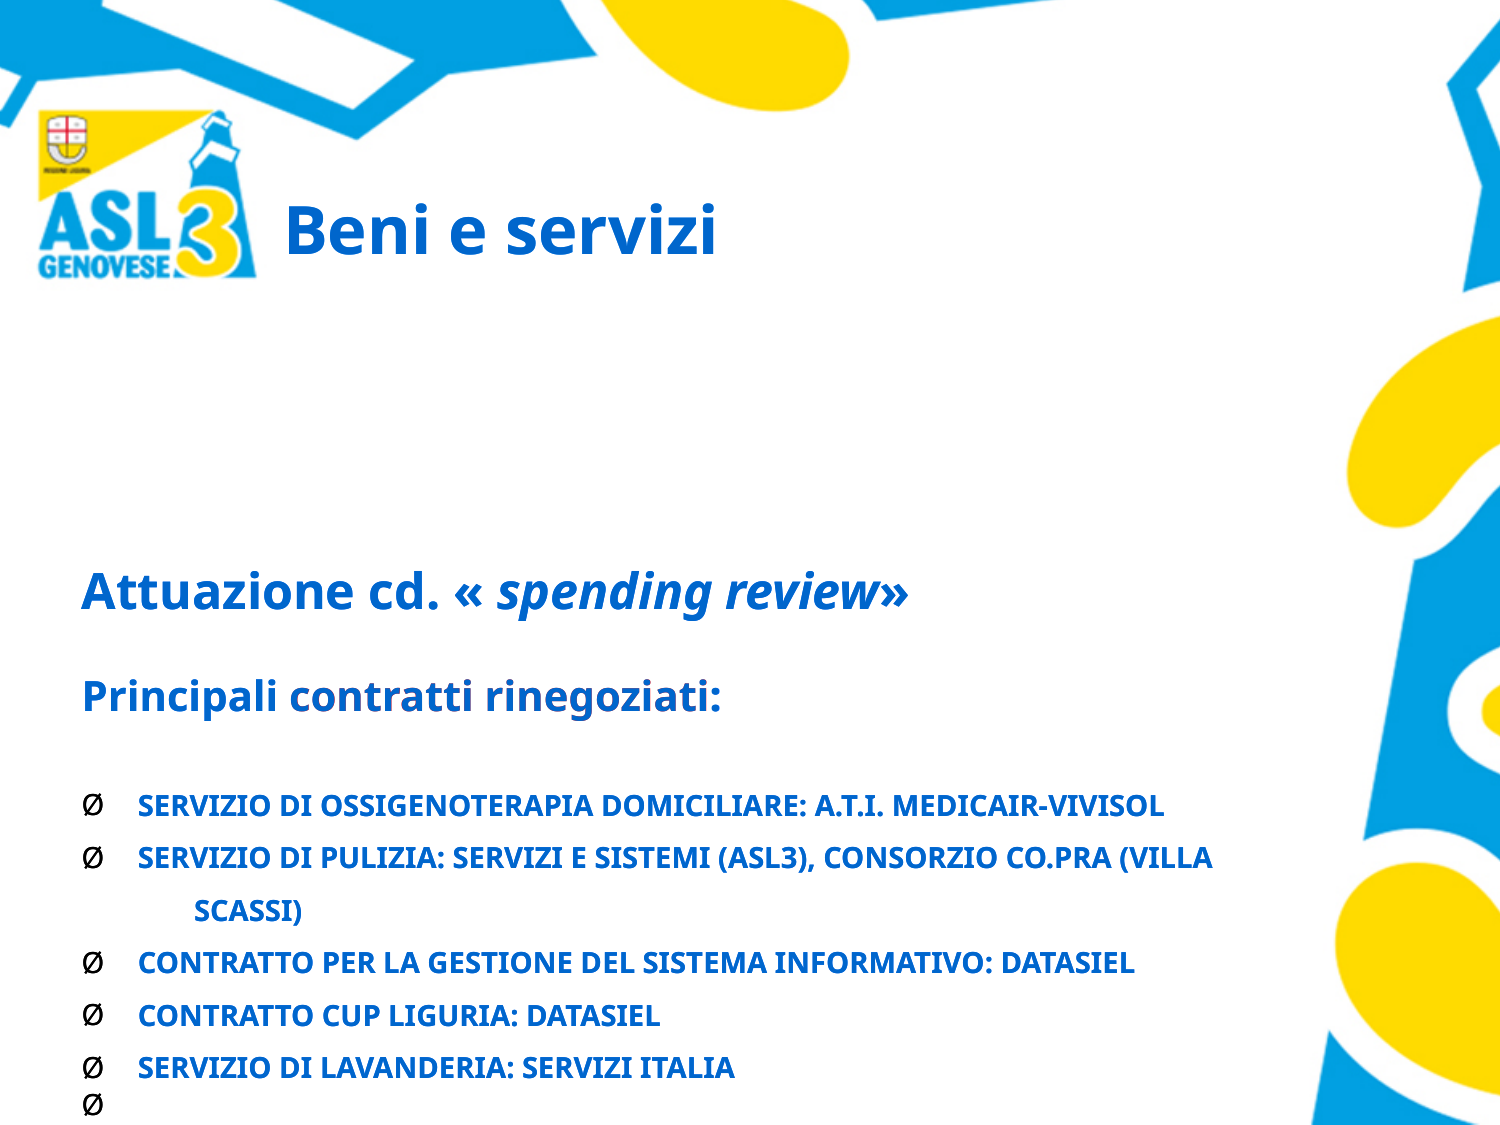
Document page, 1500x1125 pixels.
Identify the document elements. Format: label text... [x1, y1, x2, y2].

text_box Beni e servizi [268, 157, 1355, 299]
text_box Attuazione cd. « spending review» Principali contratti rinegoziati: SERVIZIO DI OSSIGENOTERAPIA DOMICILIARE: A.T.I. MEDICAIR-VIVISOL SERVIZIO DI PULIZIA: SERVIZI E SISTEMI (ASL3), CONSORZIO CO.PRA (VILLA SCASSI) CONTRATTO PER LA GESTIONE DEL SISTEMA INFORMATIVO: DATASIEL CONTRATTO CUP LIGURIA: DATASIEL SERVIZIO DI LAVANDERIA: SERVIZI ITALIA [66, 552, 1289, 865]
